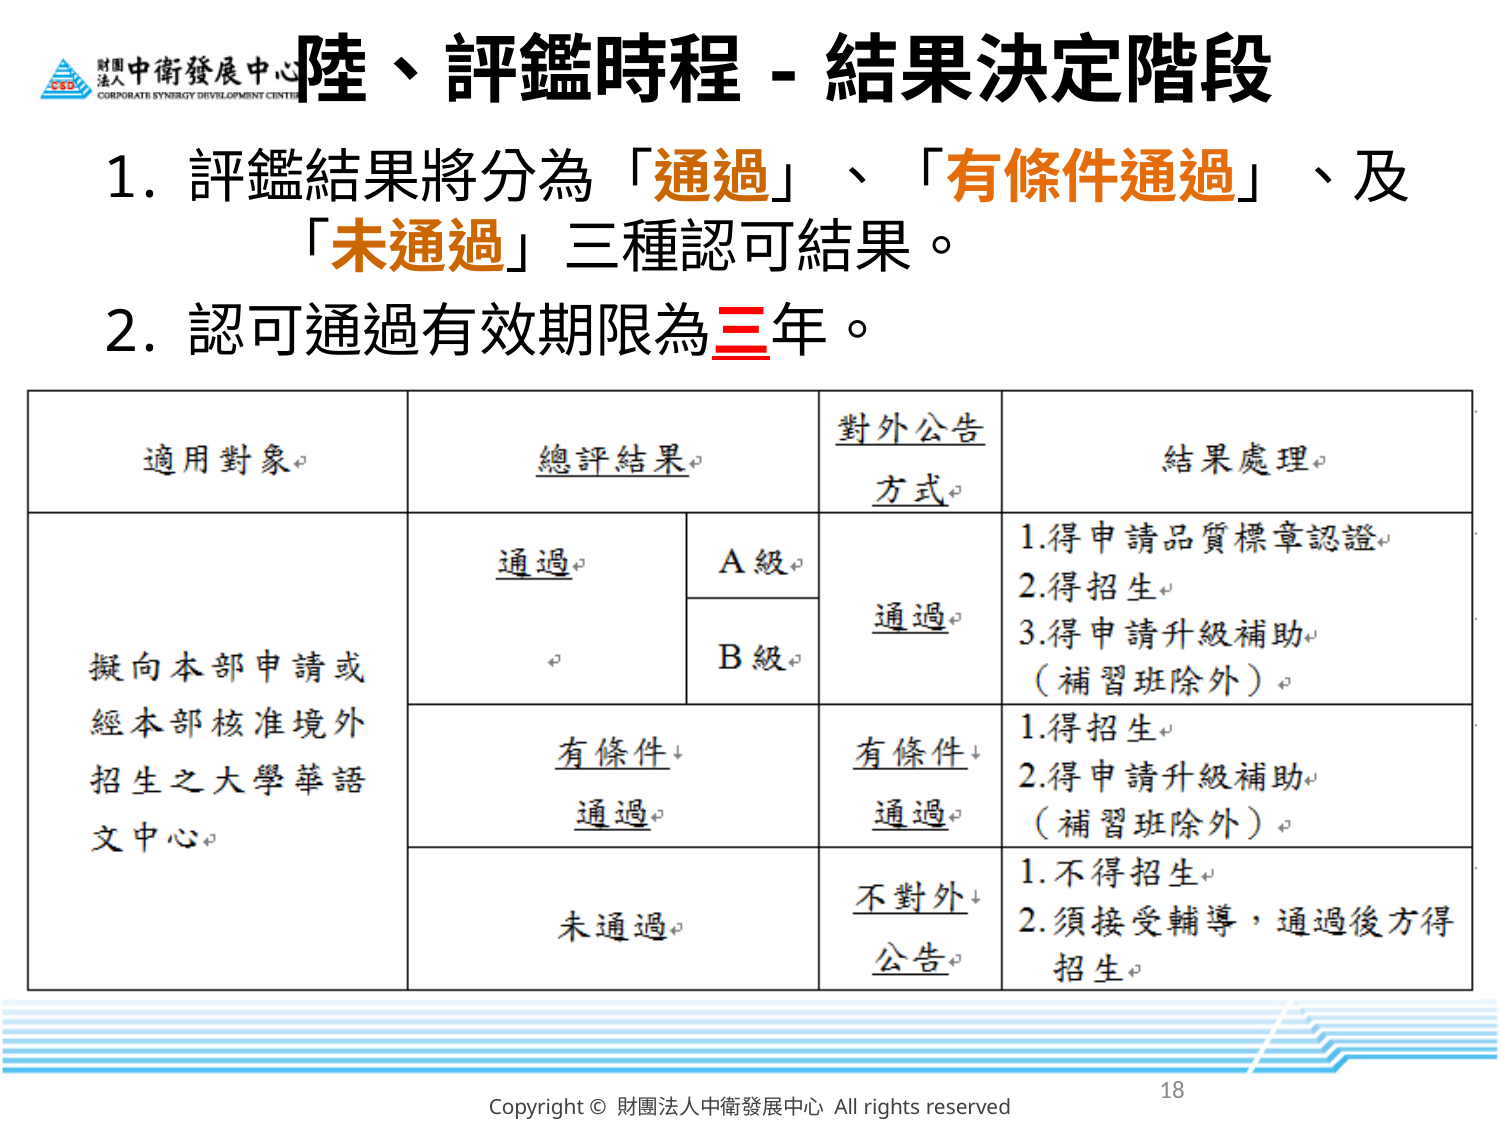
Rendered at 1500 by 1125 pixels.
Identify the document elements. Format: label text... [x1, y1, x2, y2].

list 評鑑結果將分為「通過」、「有條件通過」、及「未通過」三種認可結果。 認可通過有效期限為三年。 [88, 131, 1439, 385]
text_box 18 [1144, 1058, 1495, 1119]
picture [17, 385, 1477, 1000]
title 陸、評鑑時程-結果決定階段 [108, 7, 1459, 127]
